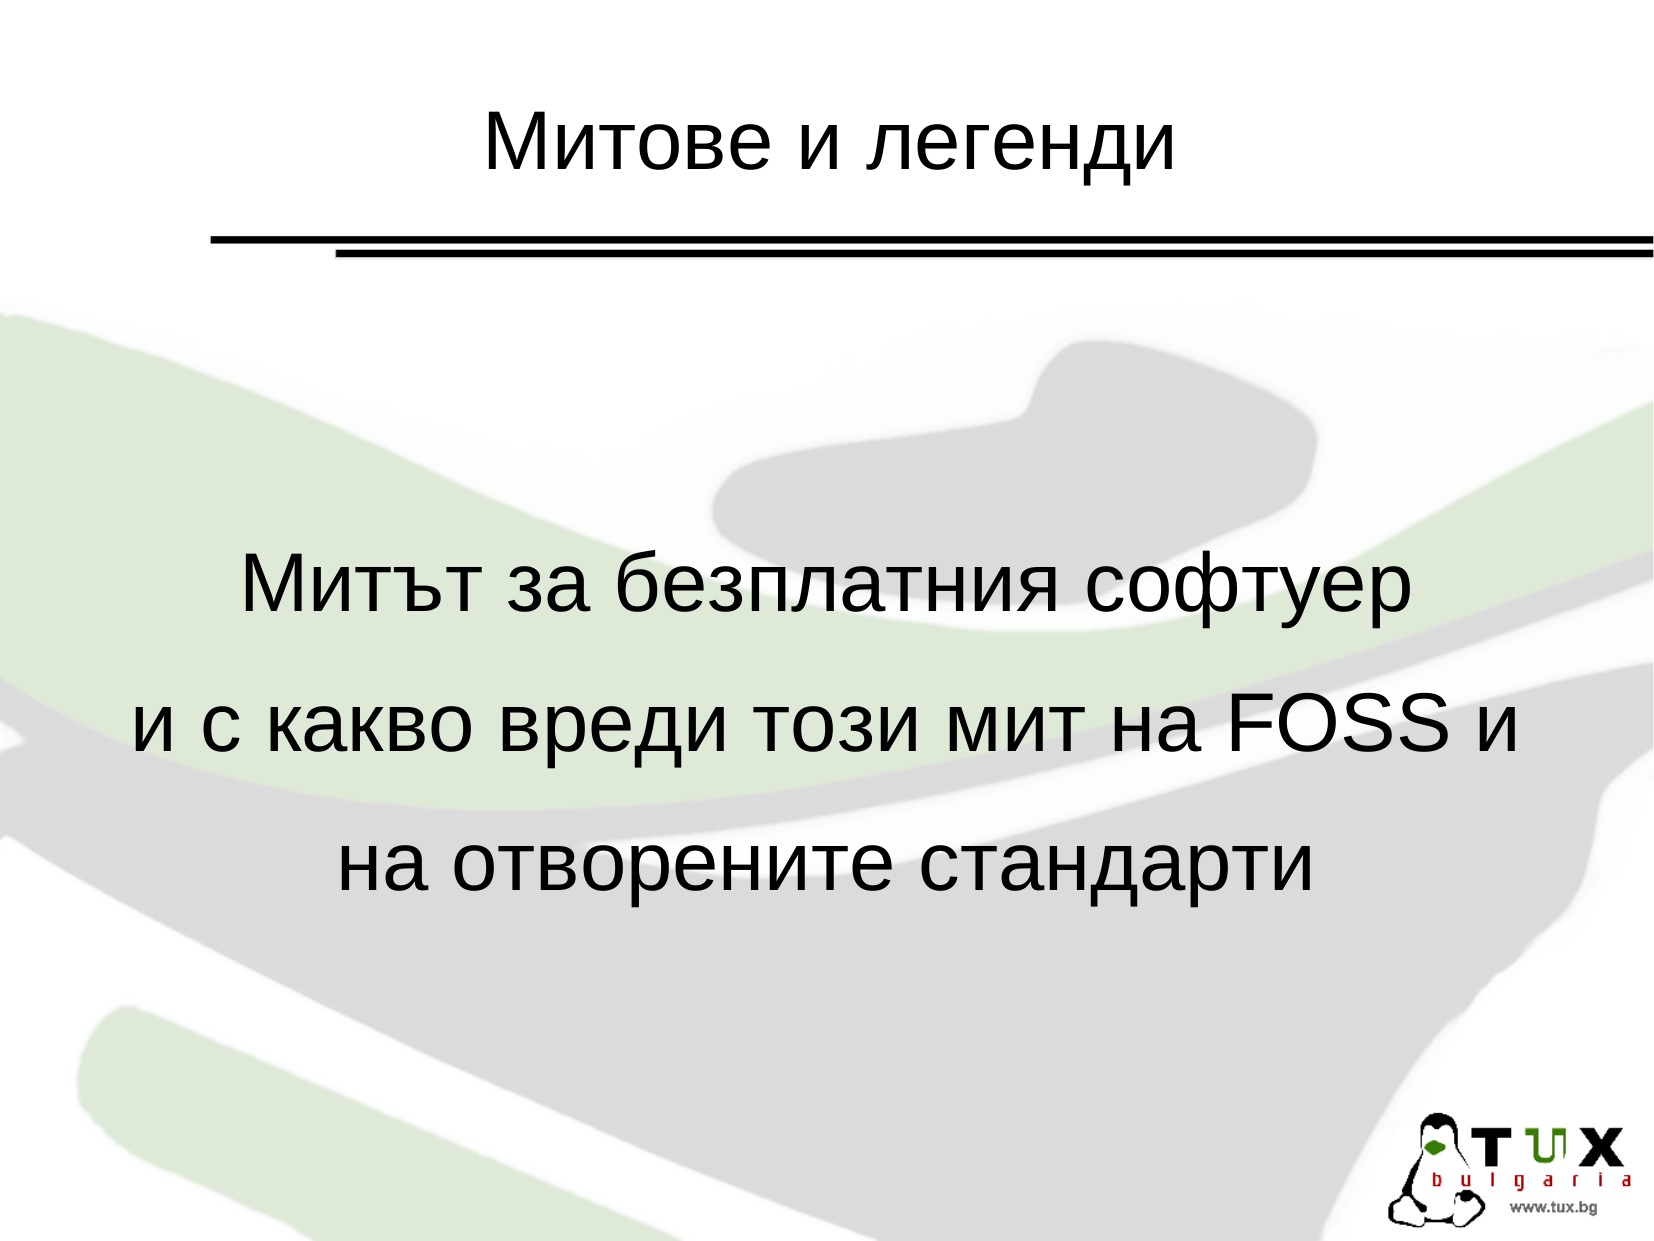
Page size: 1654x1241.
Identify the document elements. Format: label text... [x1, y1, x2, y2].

picture [0, 0, 1654, 1241]
subtitle Митът за безплатния софтуер и с какво вреди този мит на FOSS и на отворените стандарти [82, 308, 1571, 1091]
title Митове и легенди [86, 37, 1576, 245]
